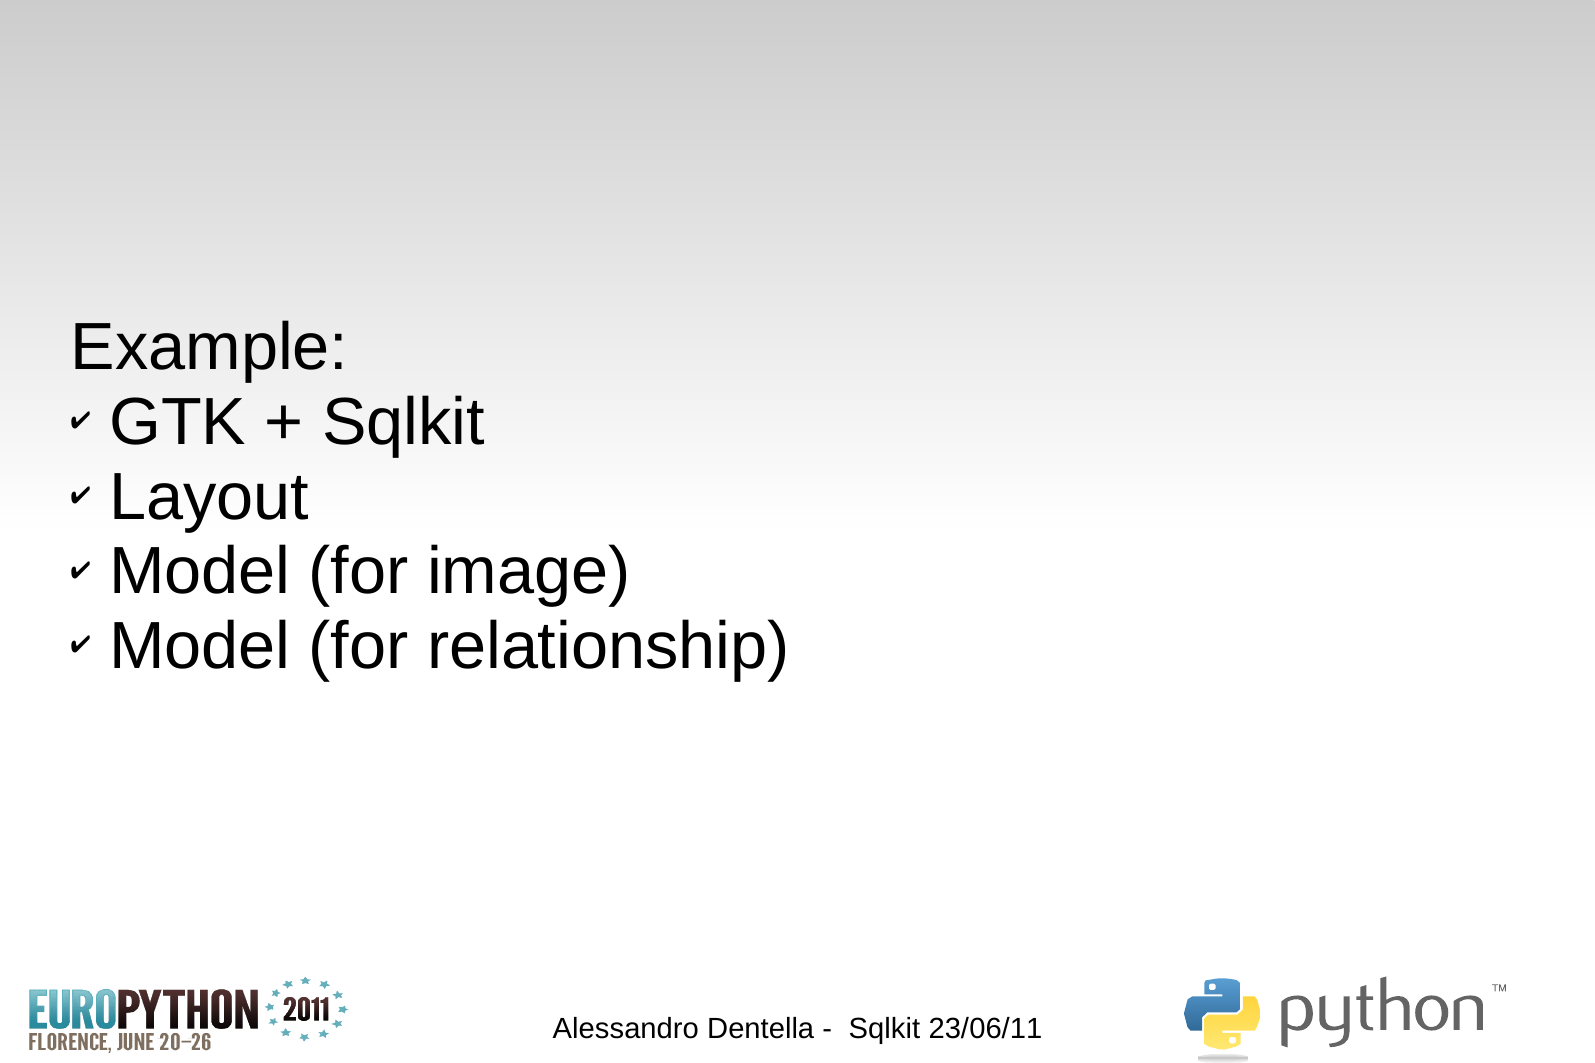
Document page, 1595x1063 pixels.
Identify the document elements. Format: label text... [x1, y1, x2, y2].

subtitle Example: GTK + Sqlkit Layout Model (for image) Model (for relationship) [70, 47, 1506, 945]
picture [29, 974, 355, 1058]
